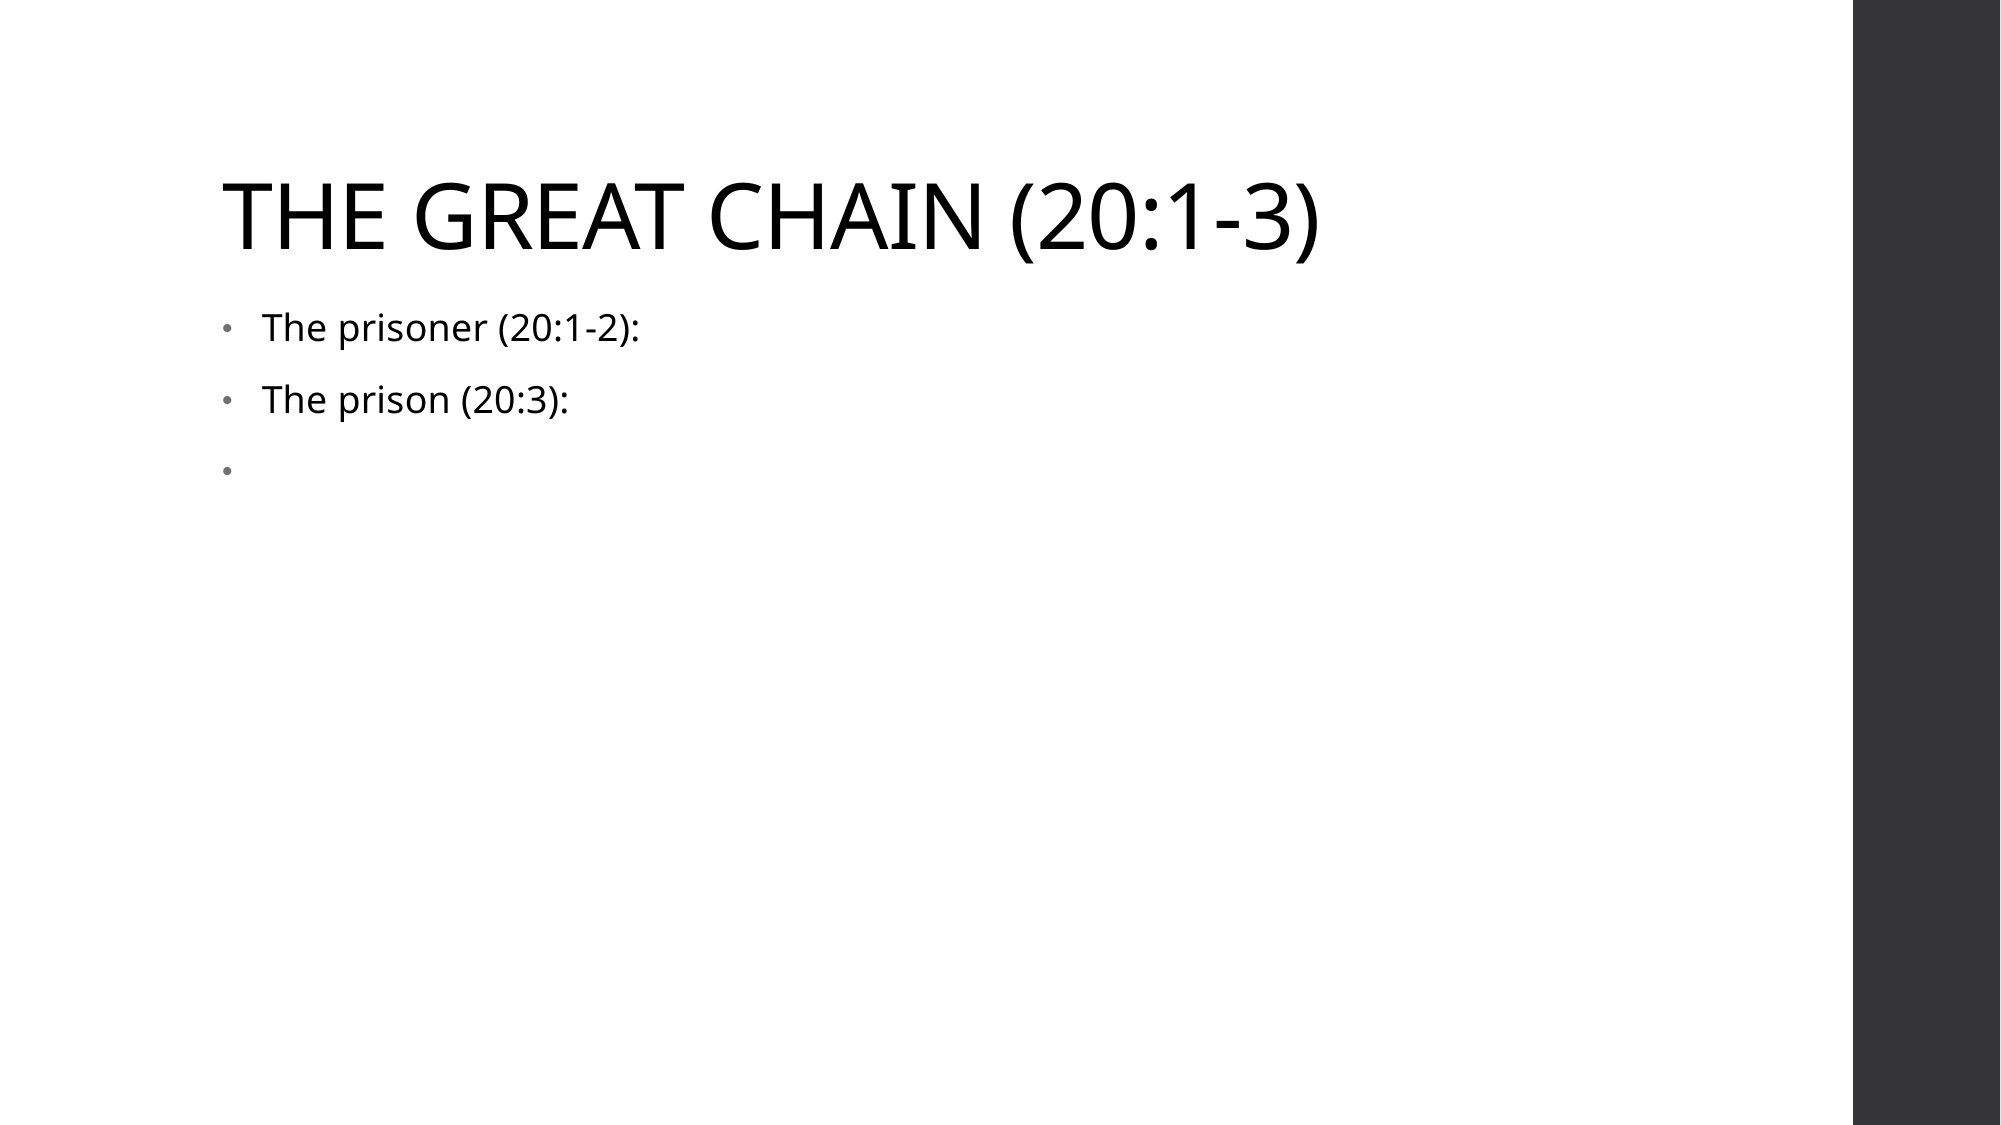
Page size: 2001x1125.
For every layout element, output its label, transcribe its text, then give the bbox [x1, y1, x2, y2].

title THE GREAT CHAIN (20:1-3) [206, 60, 1797, 278]
list The prisoner (20:1-2): The prison (20:3): [206, 299, 1617, 1014]
